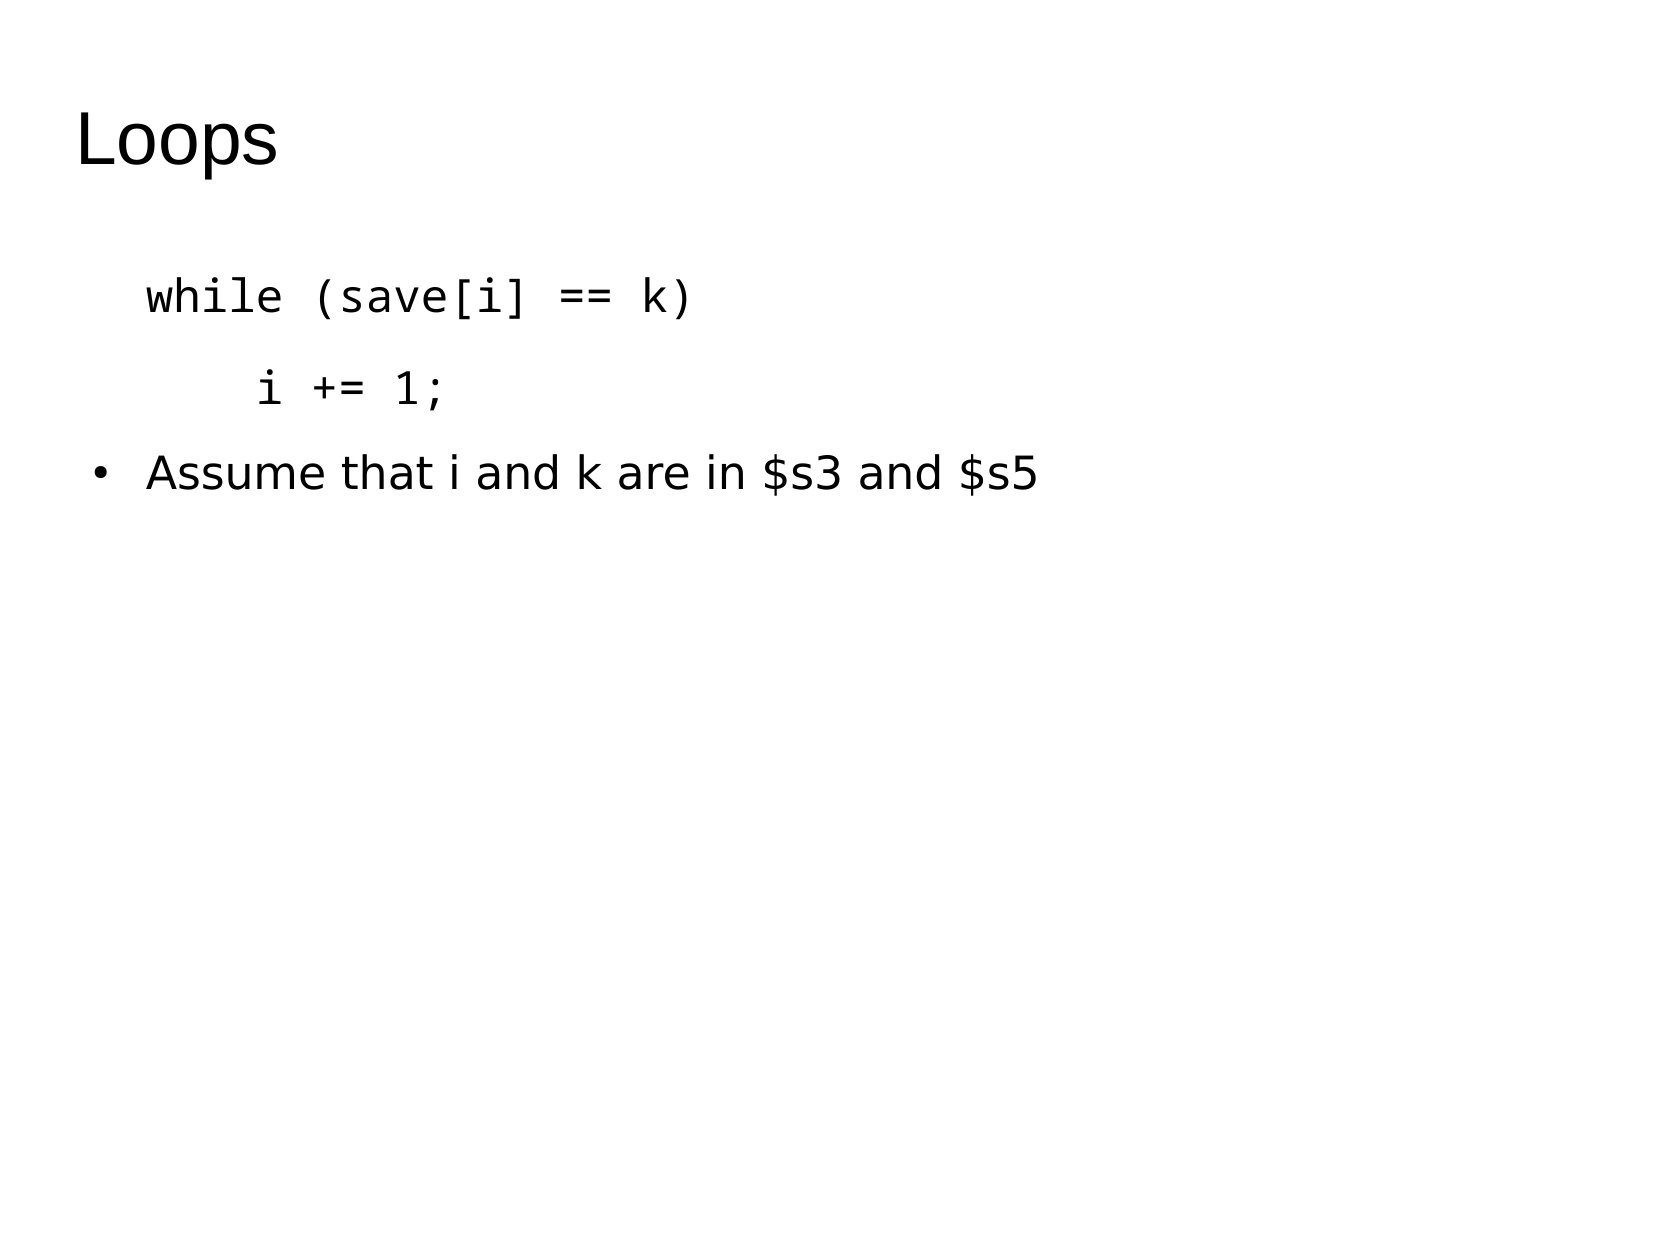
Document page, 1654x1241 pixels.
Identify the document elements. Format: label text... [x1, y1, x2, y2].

title Loops [75, 44, 1425, 233]
list while (save[i] == k) i += 1; Assume that i and k are in $s3 and $s5 [75, 263, 1425, 1036]
